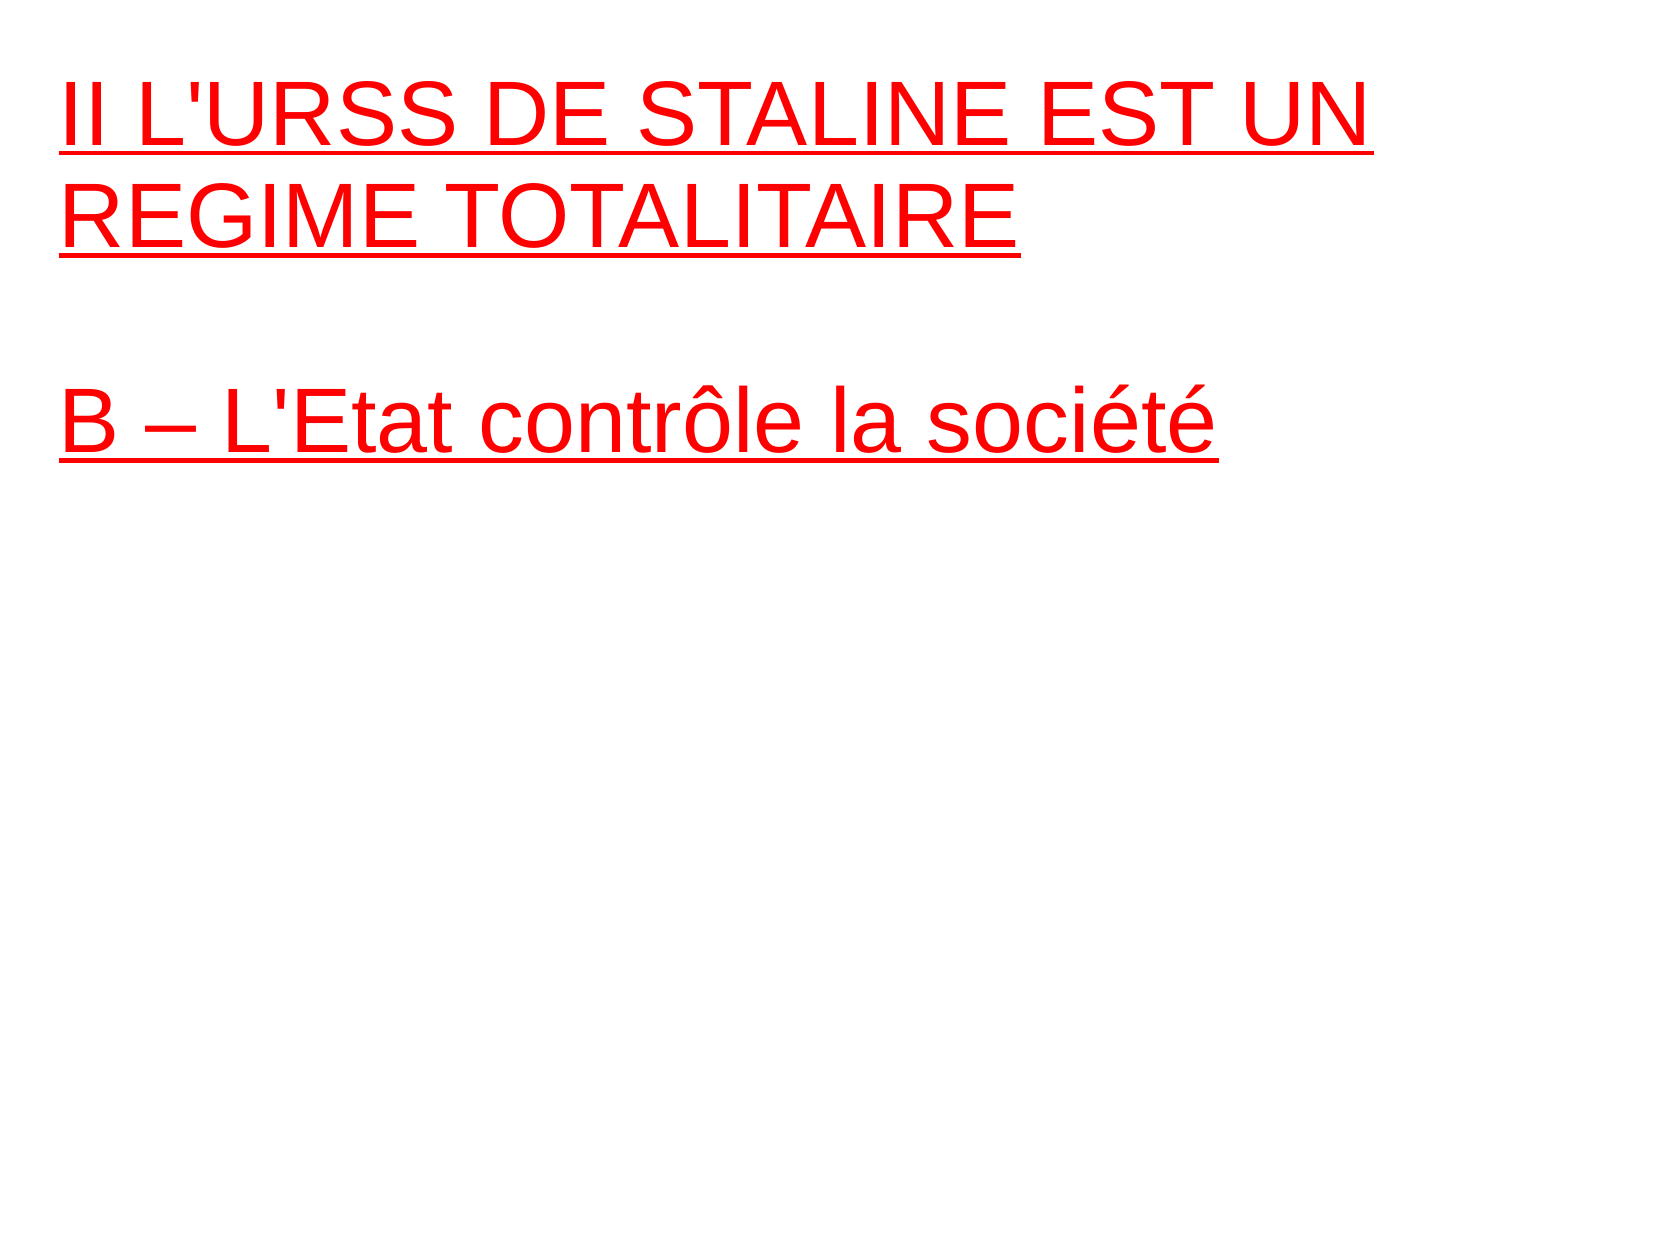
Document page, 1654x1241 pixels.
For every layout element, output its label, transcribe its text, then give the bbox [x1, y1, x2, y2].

title II L'URSS DE STALINE EST UN REGIME TOTALITAIRE B – L'Etat contrôle la société [59, 62, 1548, 473]
